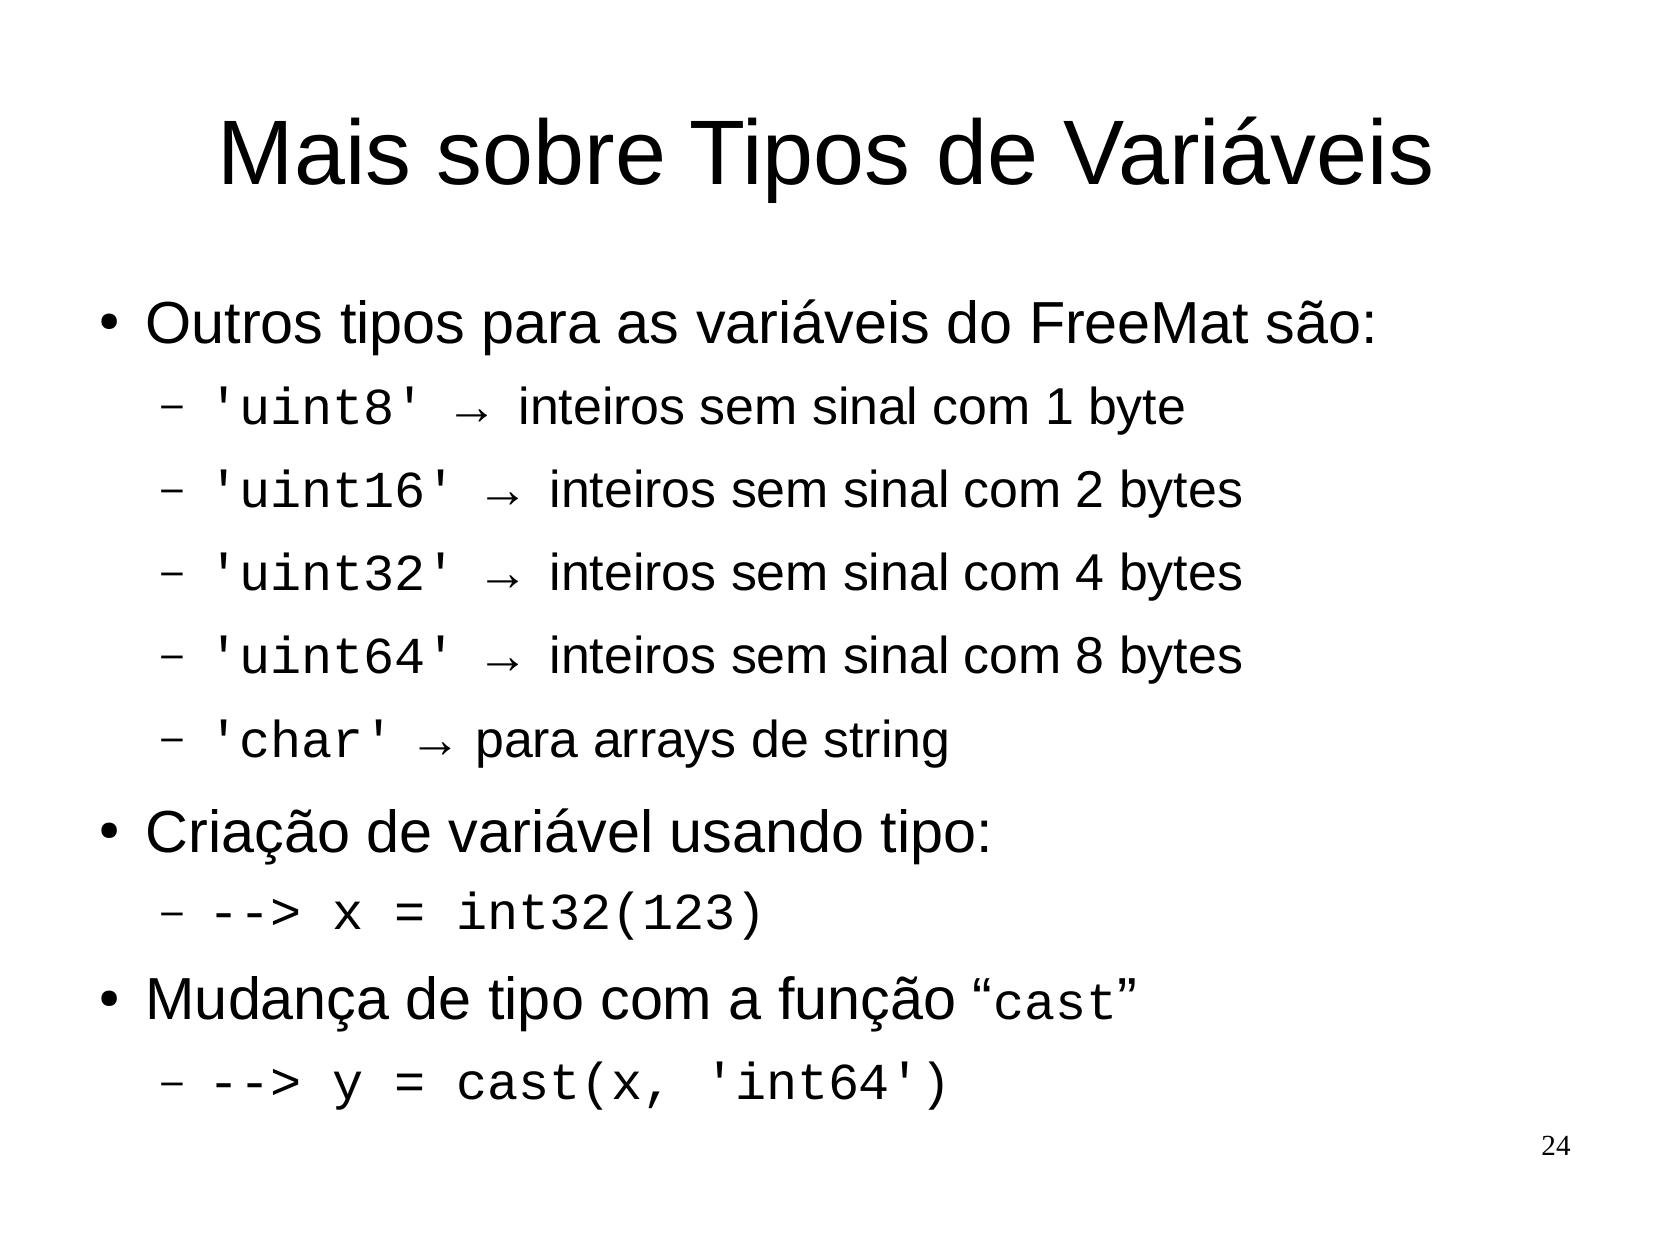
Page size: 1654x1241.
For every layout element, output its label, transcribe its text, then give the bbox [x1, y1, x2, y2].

list Outros tipos para as variáveis do FreeMat são: 'uint8' → inteiros sem sinal com 1 byte 'uint16' → inteiros sem sinal com 2 bytes 'uint32' → inteiros sem sinal com 4 bytes 'uint64' → inteiros sem sinal com 8 bytes 'char' → para arrays de string Criação de variável usando tipo: --> x = int32(123) Mudança de tipo com a função “cast” --> y = cast(x, 'int64') [82, 290, 1571, 1123]
title Mais sobre Tipos de Variáveis [82, 49, 1571, 257]
